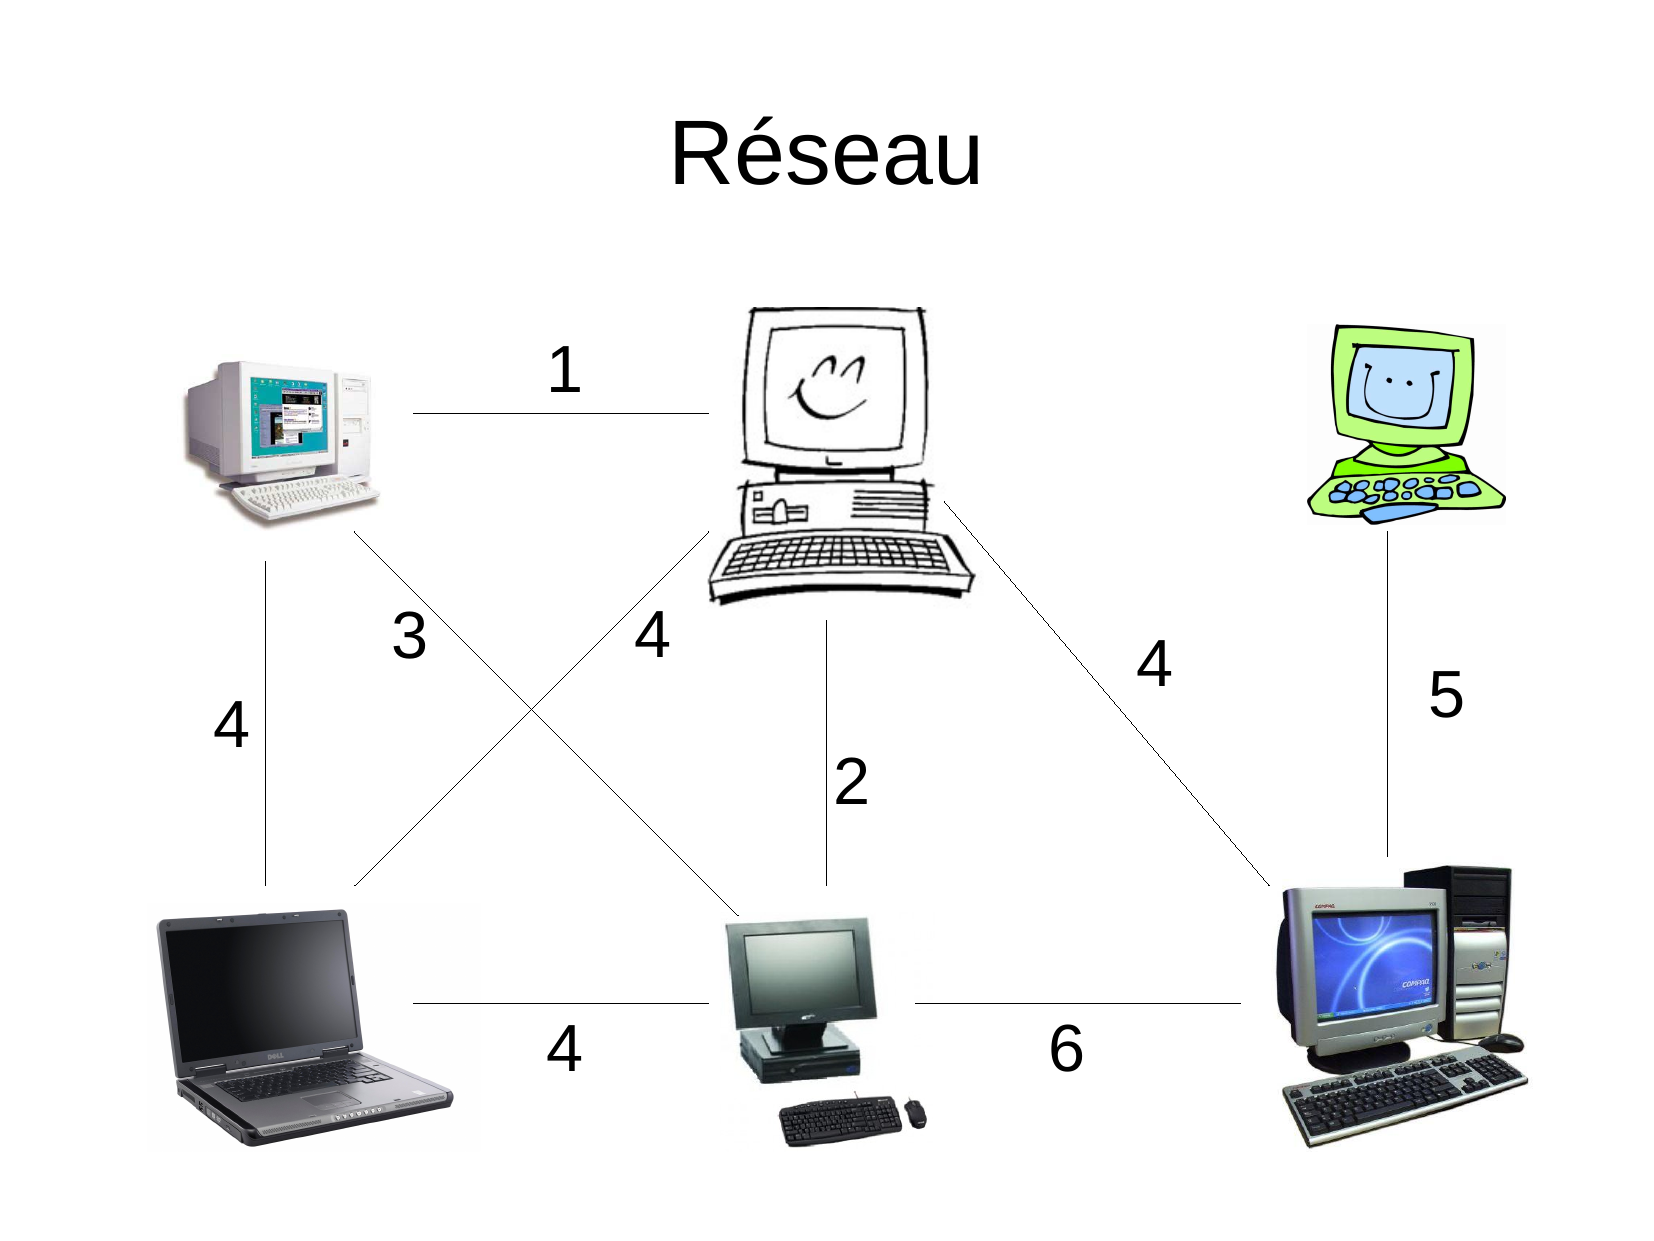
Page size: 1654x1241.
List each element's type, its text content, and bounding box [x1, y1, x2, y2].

text_box 1 [531, 324, 599, 415]
picture [708, 912, 949, 1152]
text_box 4 [1122, 619, 1189, 709]
text_box 4 [531, 1003, 599, 1094]
text_box 2 [819, 737, 887, 827]
picture [147, 903, 481, 1152]
picture [1259, 844, 1536, 1152]
text_box 3 [376, 590, 444, 681]
text_box 6 [1033, 1003, 1101, 1094]
title Réseau [82, 49, 1571, 257]
text_box 5 [1414, 649, 1482, 769]
picture [1307, 324, 1506, 525]
picture [658, 307, 1034, 621]
text_box 4 [620, 589, 687, 680]
text_box 4 [199, 679, 266, 769]
picture [177, 354, 384, 537]
